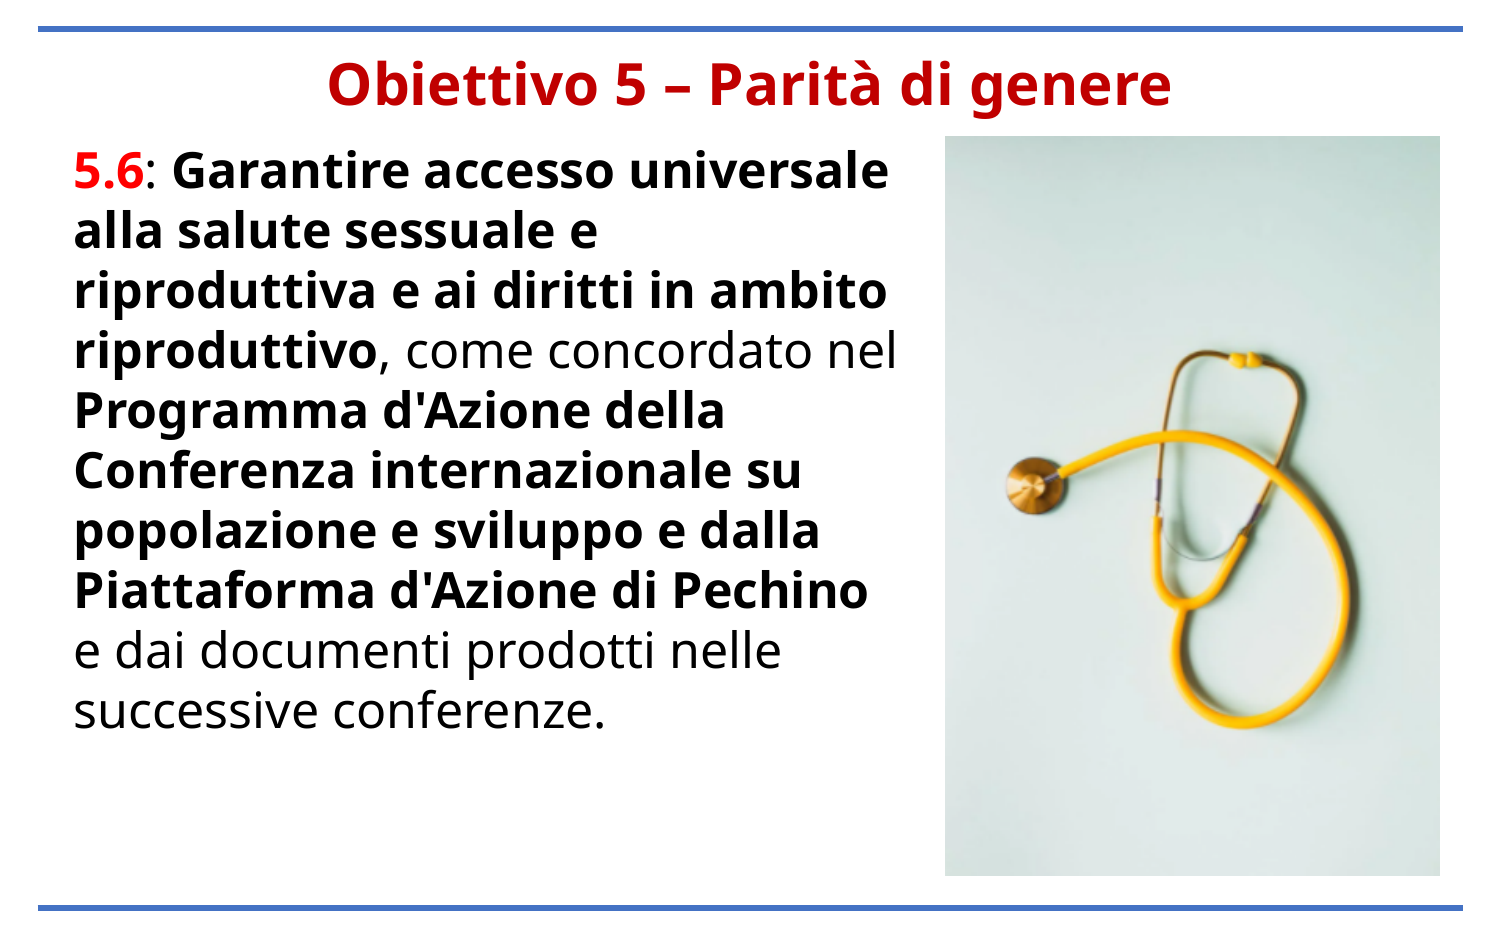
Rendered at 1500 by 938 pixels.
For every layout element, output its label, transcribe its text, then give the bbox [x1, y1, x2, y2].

text_box 5.6: Garantire accesso universale alla salute sessuale e riproduttiva e ai diritti in ambito riproduttivo, come concordato nel Programma d'Azione della Conferenza internazionale su popolazione e sviluppo e dalla Piattaforma d'Azione di Pechino e dai documenti prodotti nelle successive conferenze. [58, 131, 925, 934]
picture [945, 136, 1440, 876]
title Obiettivo 5 – Parità di genere [0, 47, 1500, 104]
